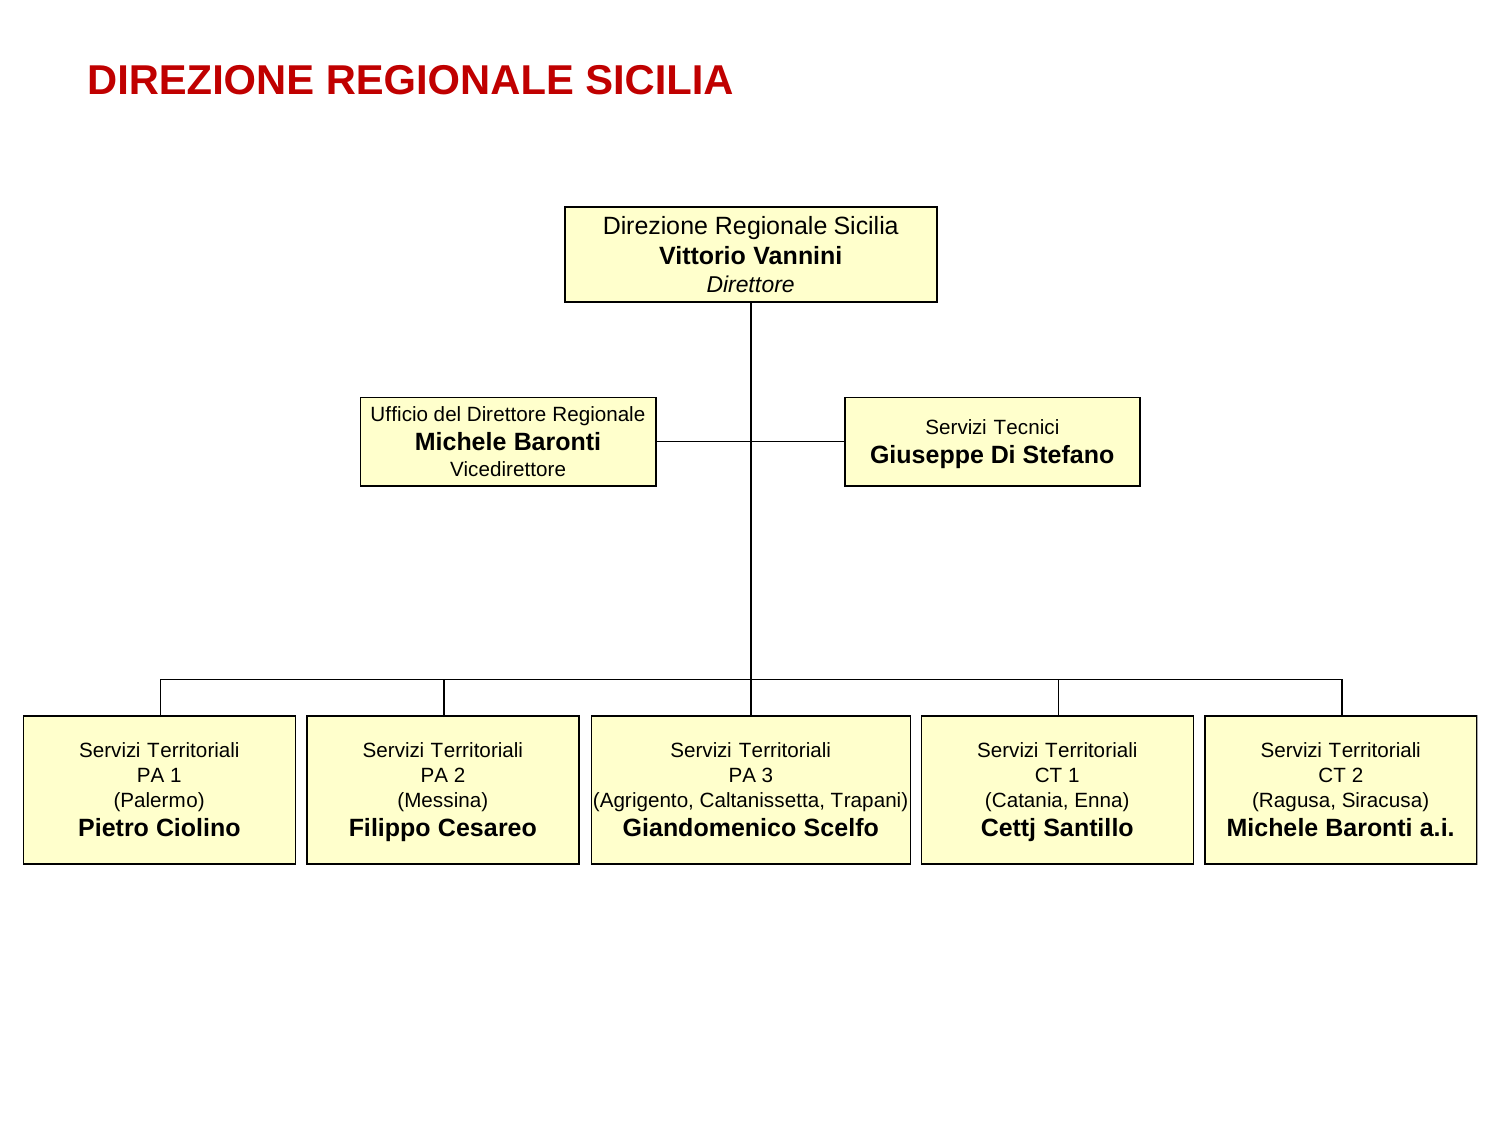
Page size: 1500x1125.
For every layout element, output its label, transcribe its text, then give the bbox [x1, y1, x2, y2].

picture [22, 202, 1478, 865]
text_box DIREZIONE REGIONALE SICILIA [72, 45, 1462, 128]
